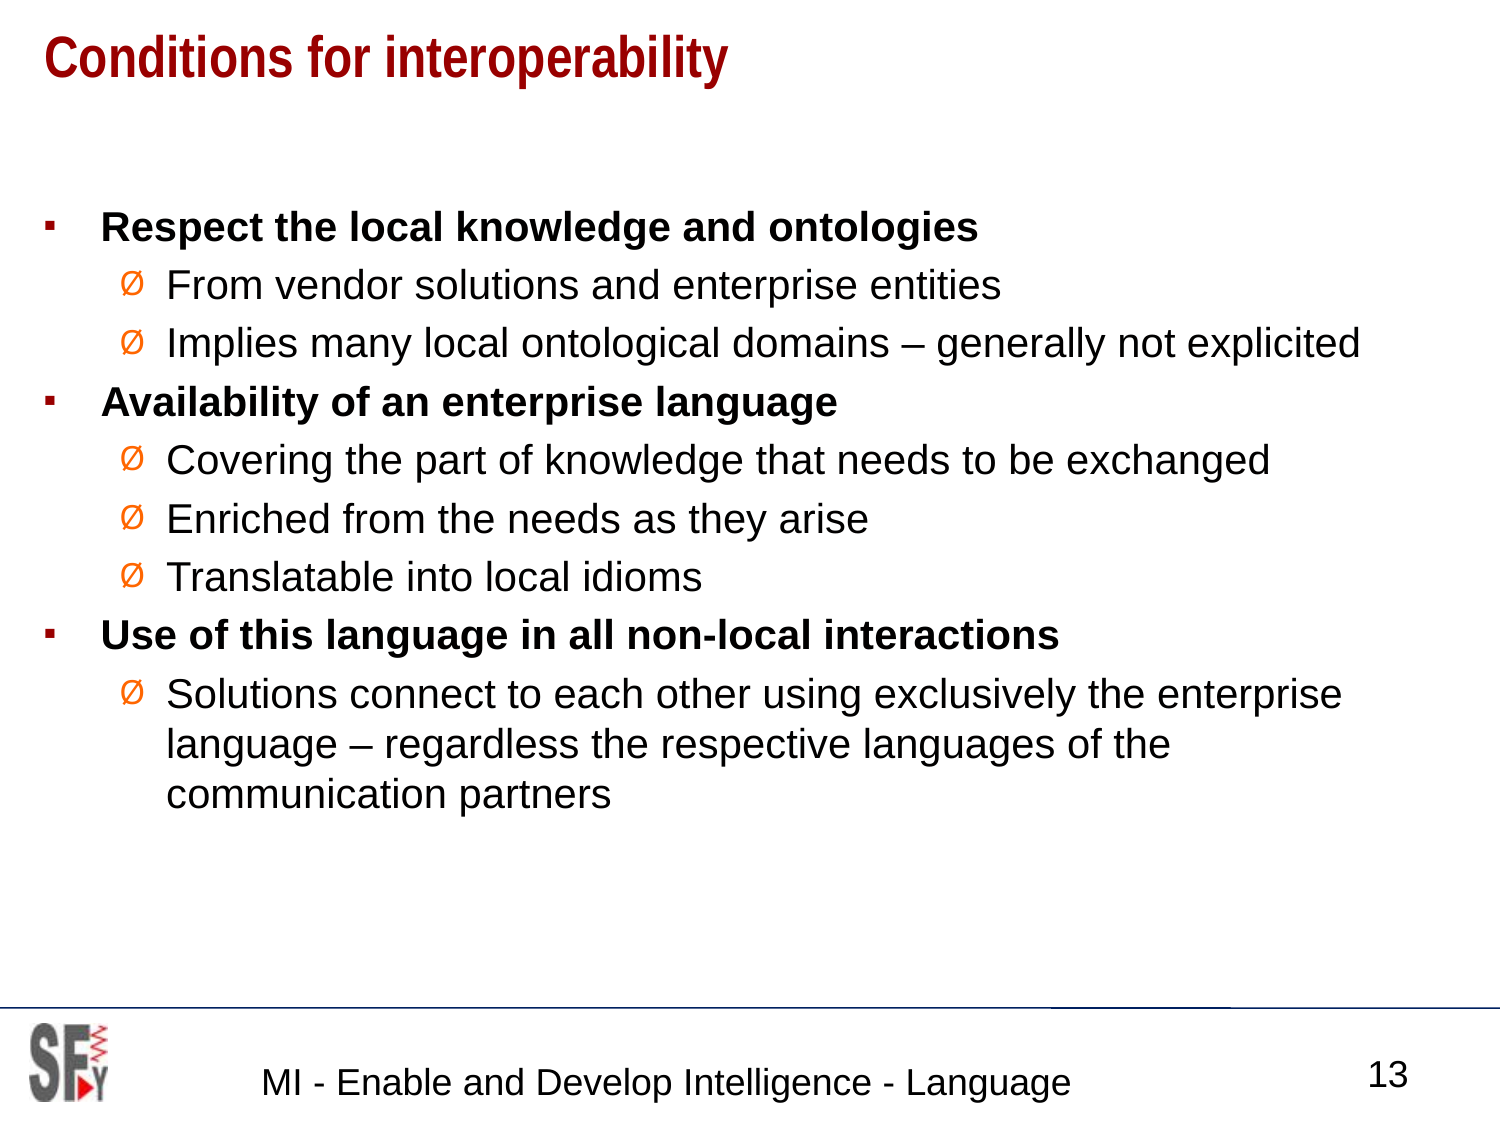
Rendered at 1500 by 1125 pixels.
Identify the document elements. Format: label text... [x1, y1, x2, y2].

picture [29, 1023, 108, 1102]
title Conditions for interoperability [29, 12, 1471, 184]
slide_number <numéro> [1352, 1034, 1490, 1103]
footer MI - Enable and Develop Intelligence - Language [246, 1042, 1266, 1103]
list Respect the local knowledge and ontologies From vendor solutions and enterprise entities Implies many local ontological domains – generally not explicited Availability of an enterprise language Covering the part of knowledge that needs to be exchanged Enriched from the needs as they arise Translatable into local idioms Use of this language in all non-local interactions Solutions connect to each other using exclusively the enterprise language – regardless the respective languages of the communication partners [29, 184, 1471, 950]
